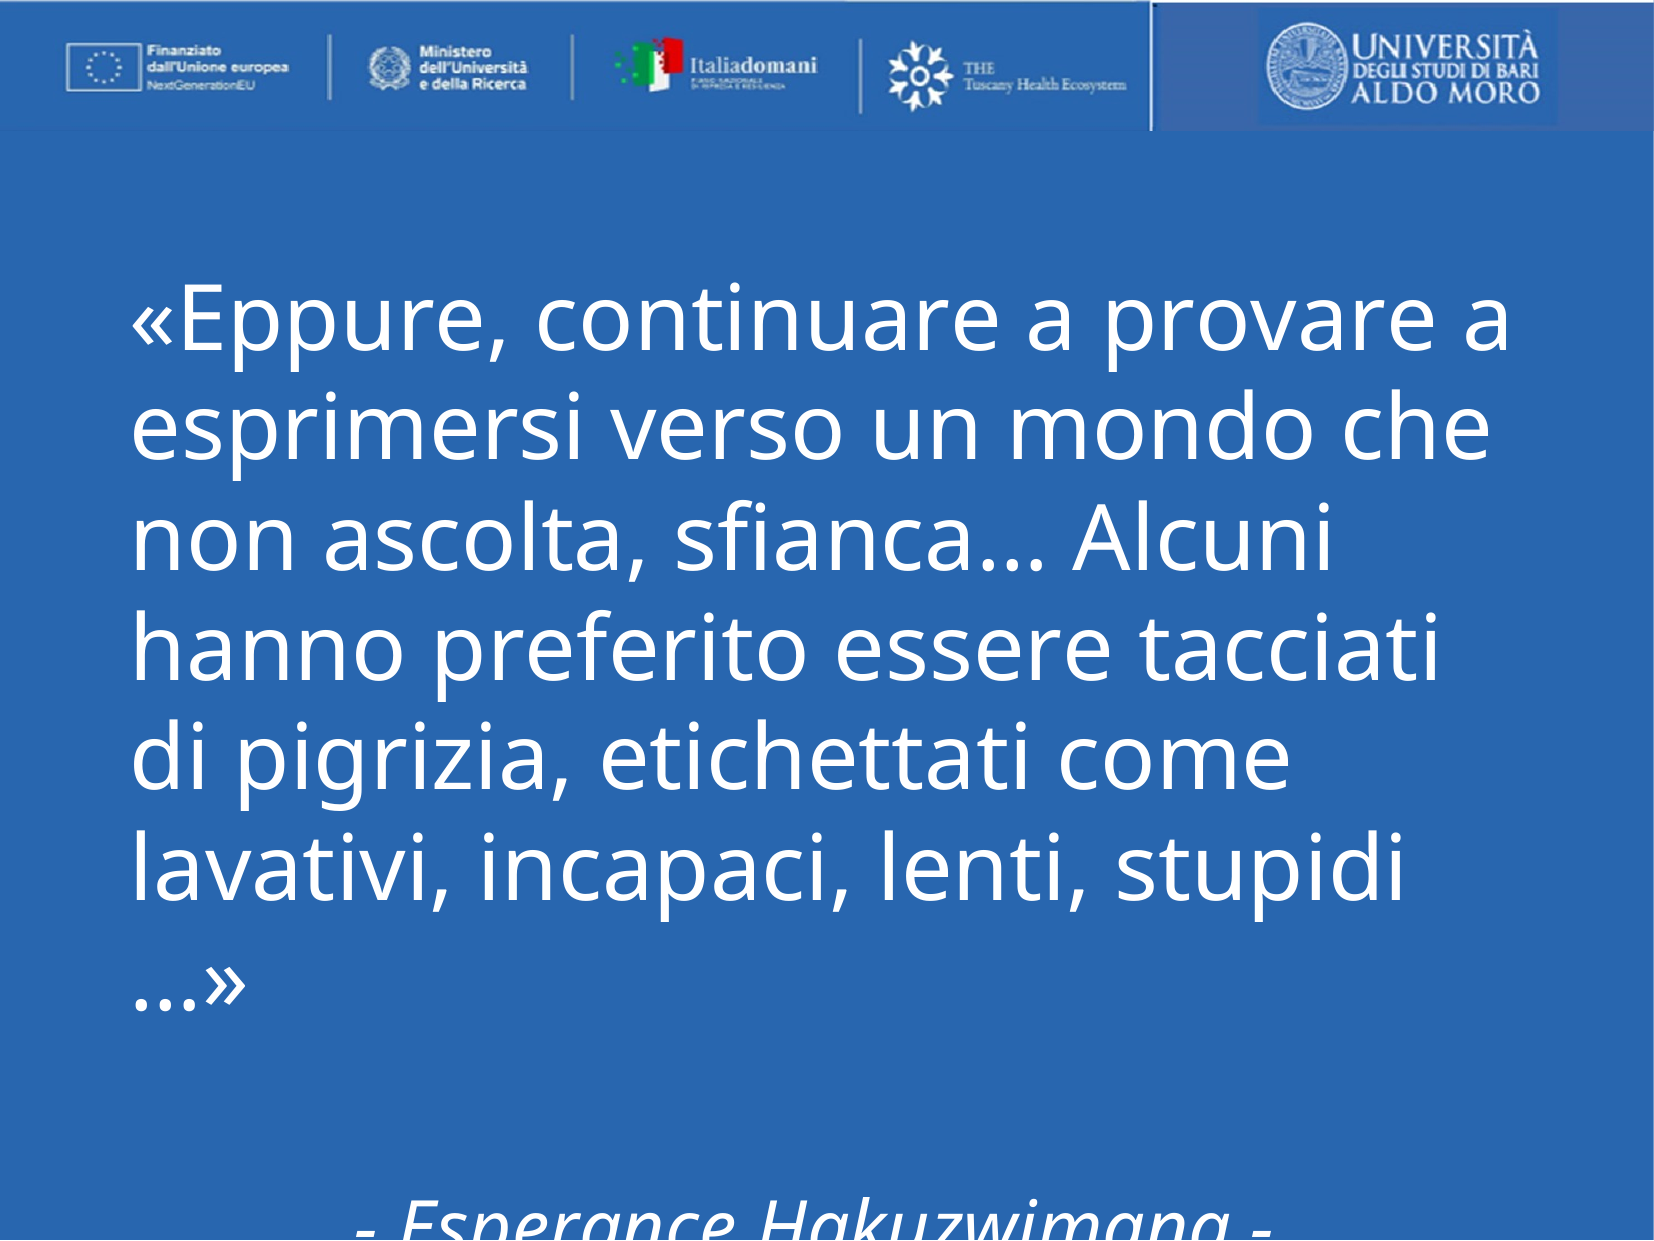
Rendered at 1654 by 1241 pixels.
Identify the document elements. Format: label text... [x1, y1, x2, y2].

picture [0, 0, 1654, 132]
subtitle «Eppure, continuare a provare a esprimersi verso un mondo che non ascolta, sfianca… Alcuni hanno preferito essere tacciati di pigrizia, etichettati come lavativi, incapaci, lenti, stupidi …» - Esperance Hakuzwimana - [115, 251, 1539, 990]
